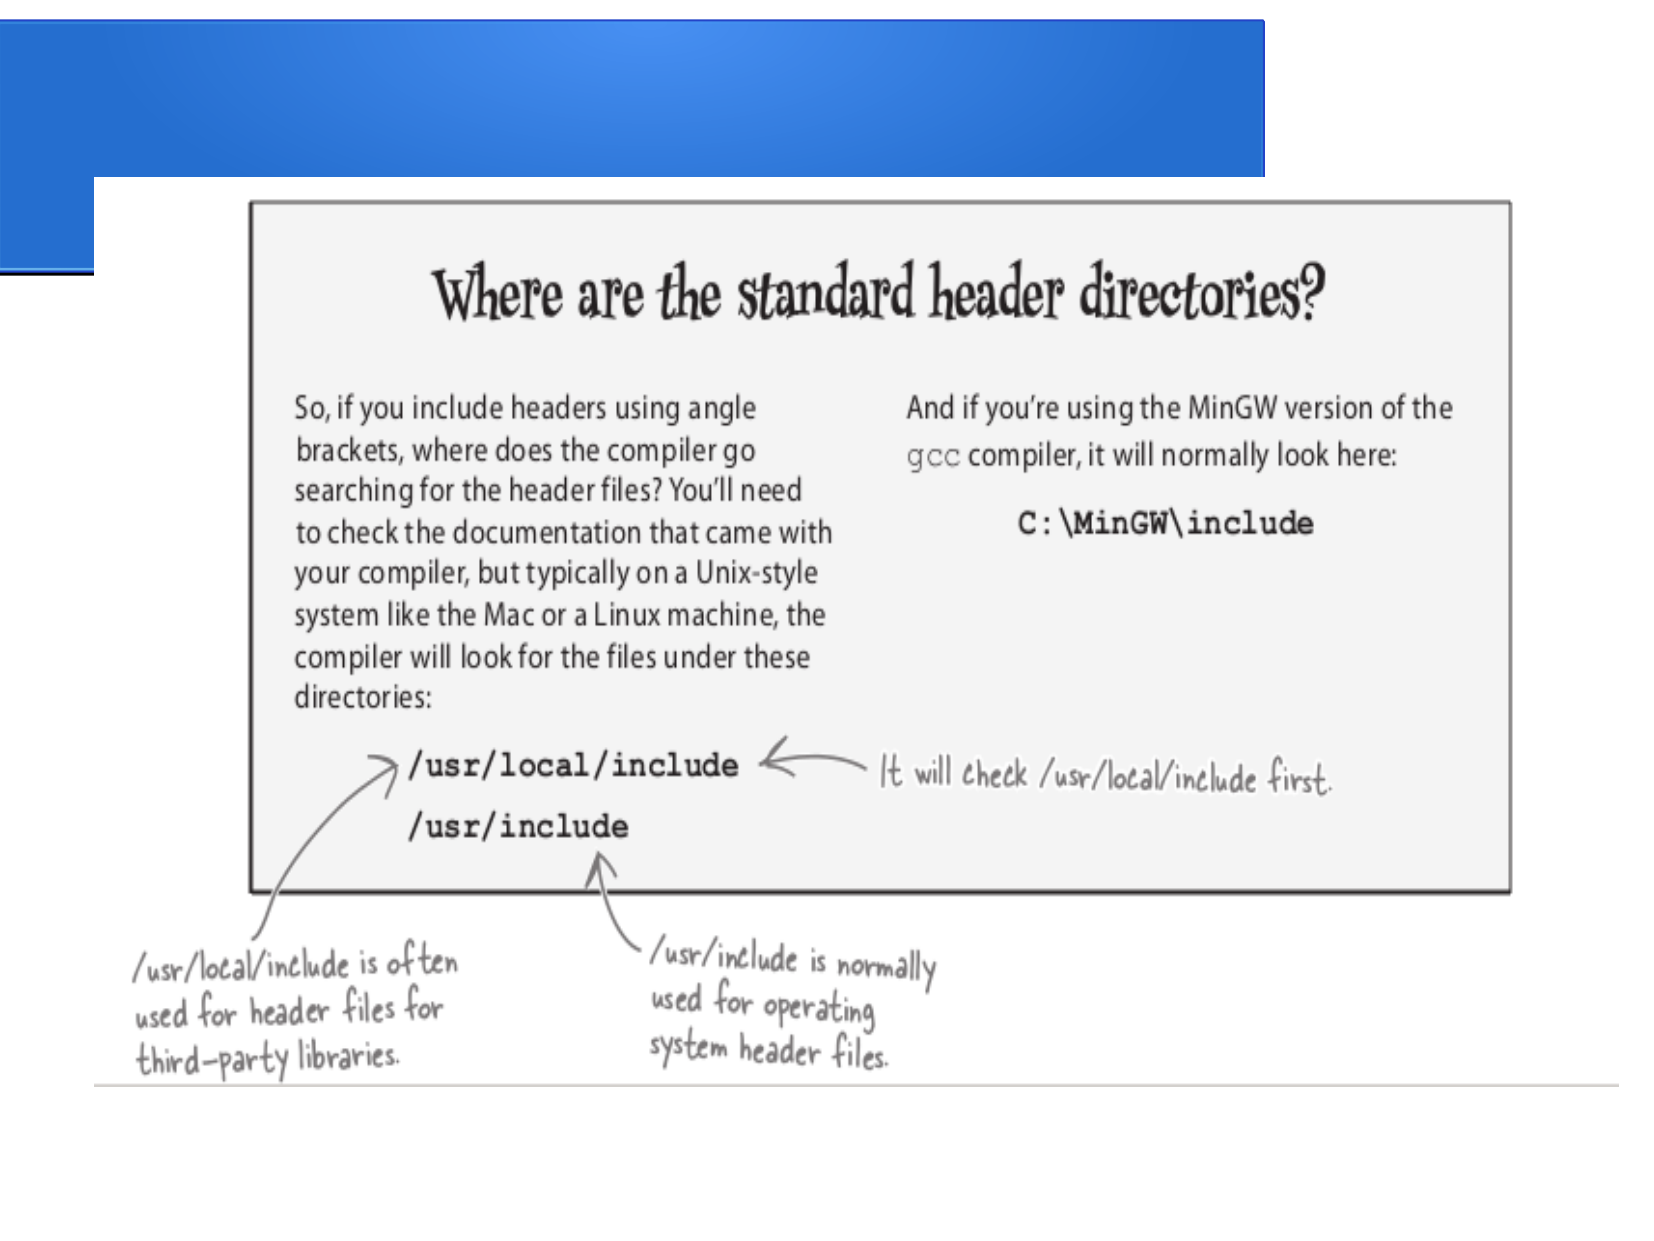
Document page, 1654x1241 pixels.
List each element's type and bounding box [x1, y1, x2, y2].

picture [94, 177, 1619, 1087]
